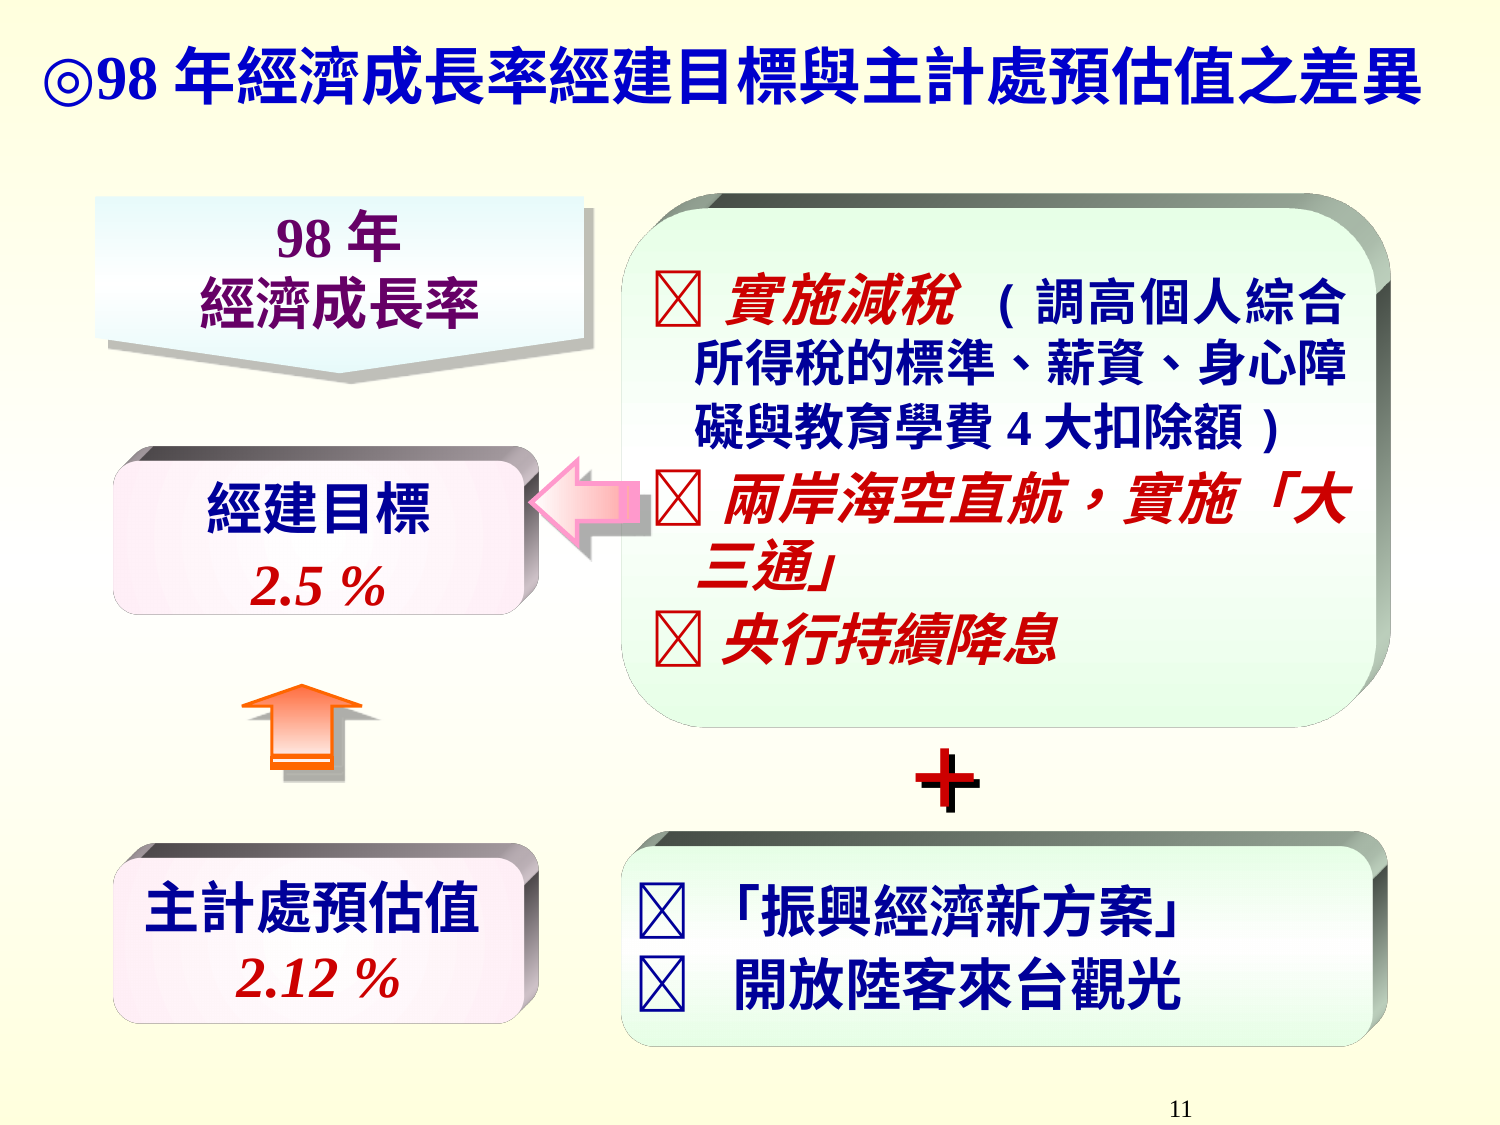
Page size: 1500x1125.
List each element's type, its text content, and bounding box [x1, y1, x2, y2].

text_box [1153, 1055, 1500, 1125]
text_box [241, 685, 363, 756]
text_box [634, 484, 638, 521]
text_box 98年 經濟成長率 [95, 196, 584, 374]
text_box [272, 758, 332, 763]
text_box [624, 484, 631, 521]
text_box + [904, 728, 987, 811]
text_box [531, 460, 621, 544]
text_box ◎98年經濟成長率經建目標與主計處預估值之差異 [27, 30, 1439, 120]
